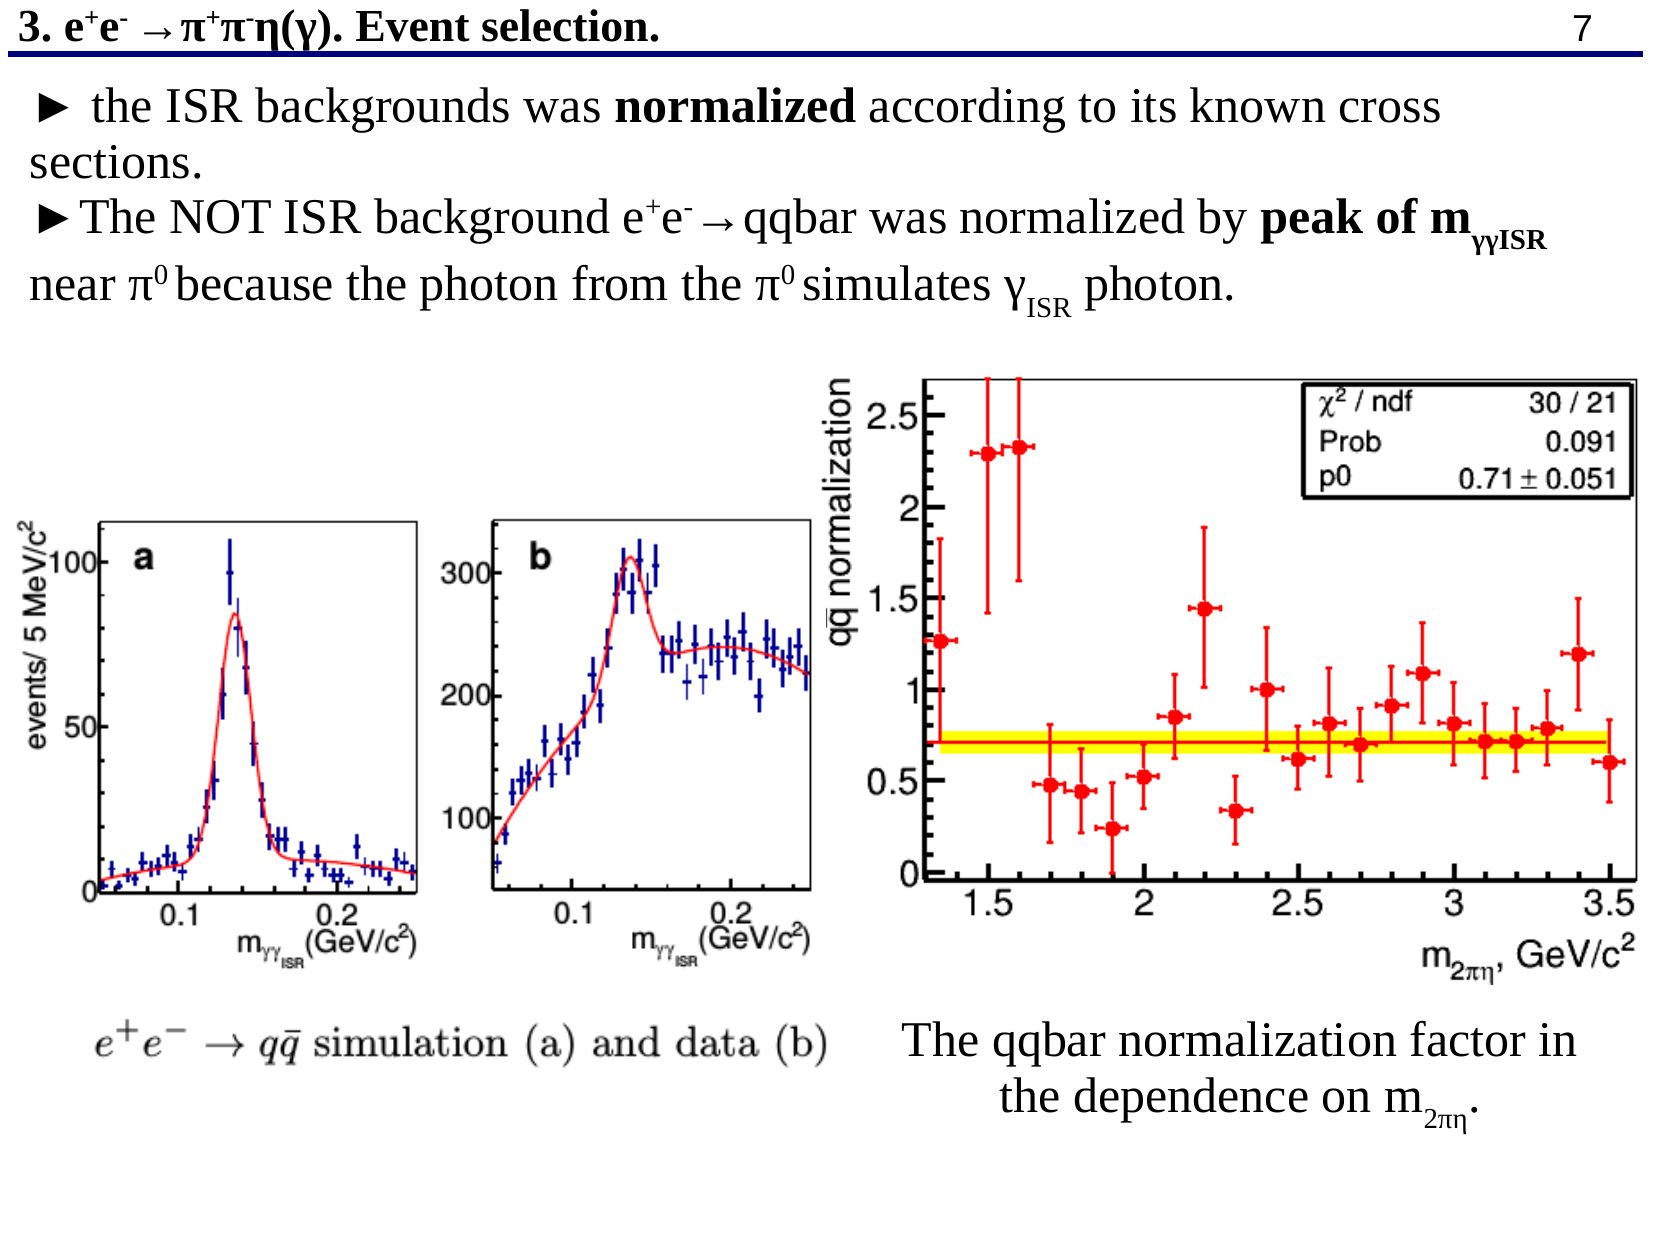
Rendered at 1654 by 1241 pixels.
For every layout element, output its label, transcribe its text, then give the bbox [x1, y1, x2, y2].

picture [90, 1016, 828, 1075]
text_box 7 [1557, 0, 1654, 57]
text_box 3. e+e- →π+π-η(γ). Event selection. [3, 0, 1551, 71]
text_box The qqbar normalization factor in the dependence on m2πη. [860, 1005, 1621, 1144]
picture [12, 371, 1654, 985]
text_box ► the ISR backgrounds was normalized according to its known cross sections. ►The NOT ISR background e+e-→qqbar was normalized by peak of mγγISR near π0 because the photon from the π0 simulates γISR photon. [15, 70, 1621, 507]
text_box ► the ISR backgrounds was normalized according to its known cross sections. ►The NOT ISR background e+e-→qqbar was normalized by peak of mγγISR near π0 because the photon from the π0 simulates γISR photon. [15, 974, 1621, 1216]
